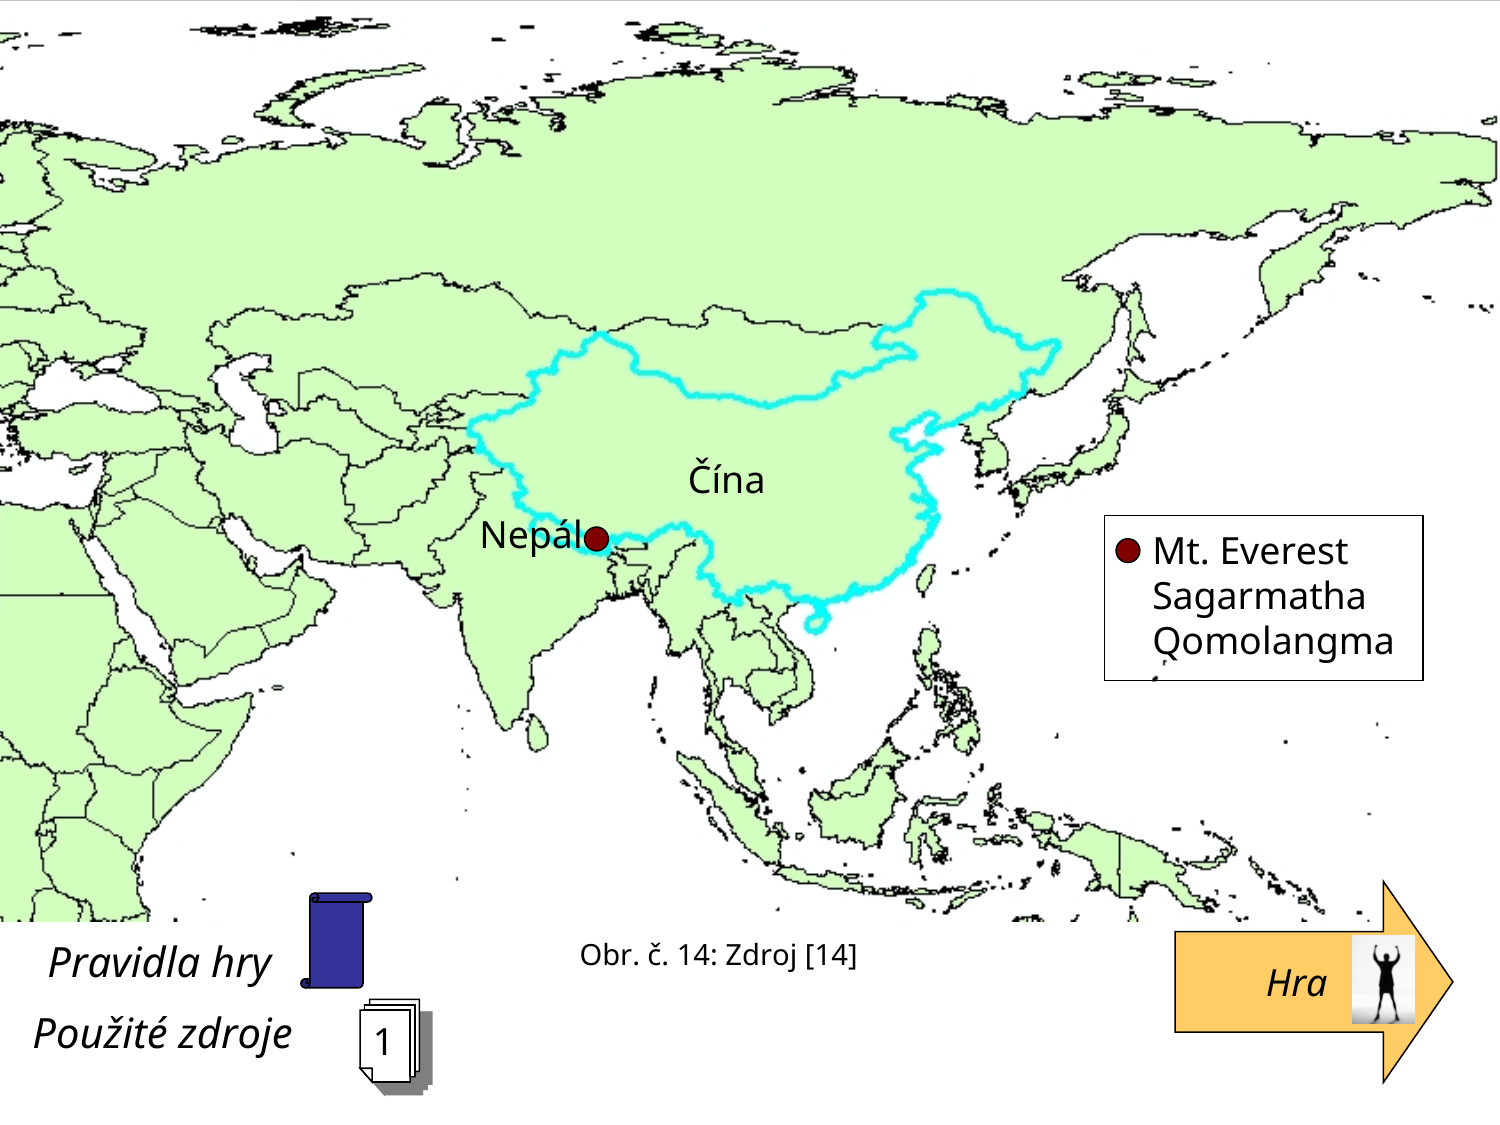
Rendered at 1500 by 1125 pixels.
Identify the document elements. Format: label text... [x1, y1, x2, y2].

text_box Nepál [464, 503, 598, 564]
text_box Mt. Everest Sagarmatha Qomolangma [1137, 519, 1420, 670]
text_box [301, 893, 372, 988]
text_box Použité zdroje [17, 999, 420, 1066]
text_box Obr. č. 14: Zdroj [14] [564, 928, 873, 980]
text_box [1116, 538, 1137, 563]
text_box Čína [673, 448, 781, 509]
text_box 1 [358, 1010, 410, 1071]
text_box [362, 1066, 420, 1083]
text_box Hra [1175, 881, 1453, 1083]
picture [1352, 935, 1415, 1024]
text_box [598, 527, 609, 551]
chart [0, 0, 1500, 922]
text_box Pravidla hry [32, 928, 287, 995]
